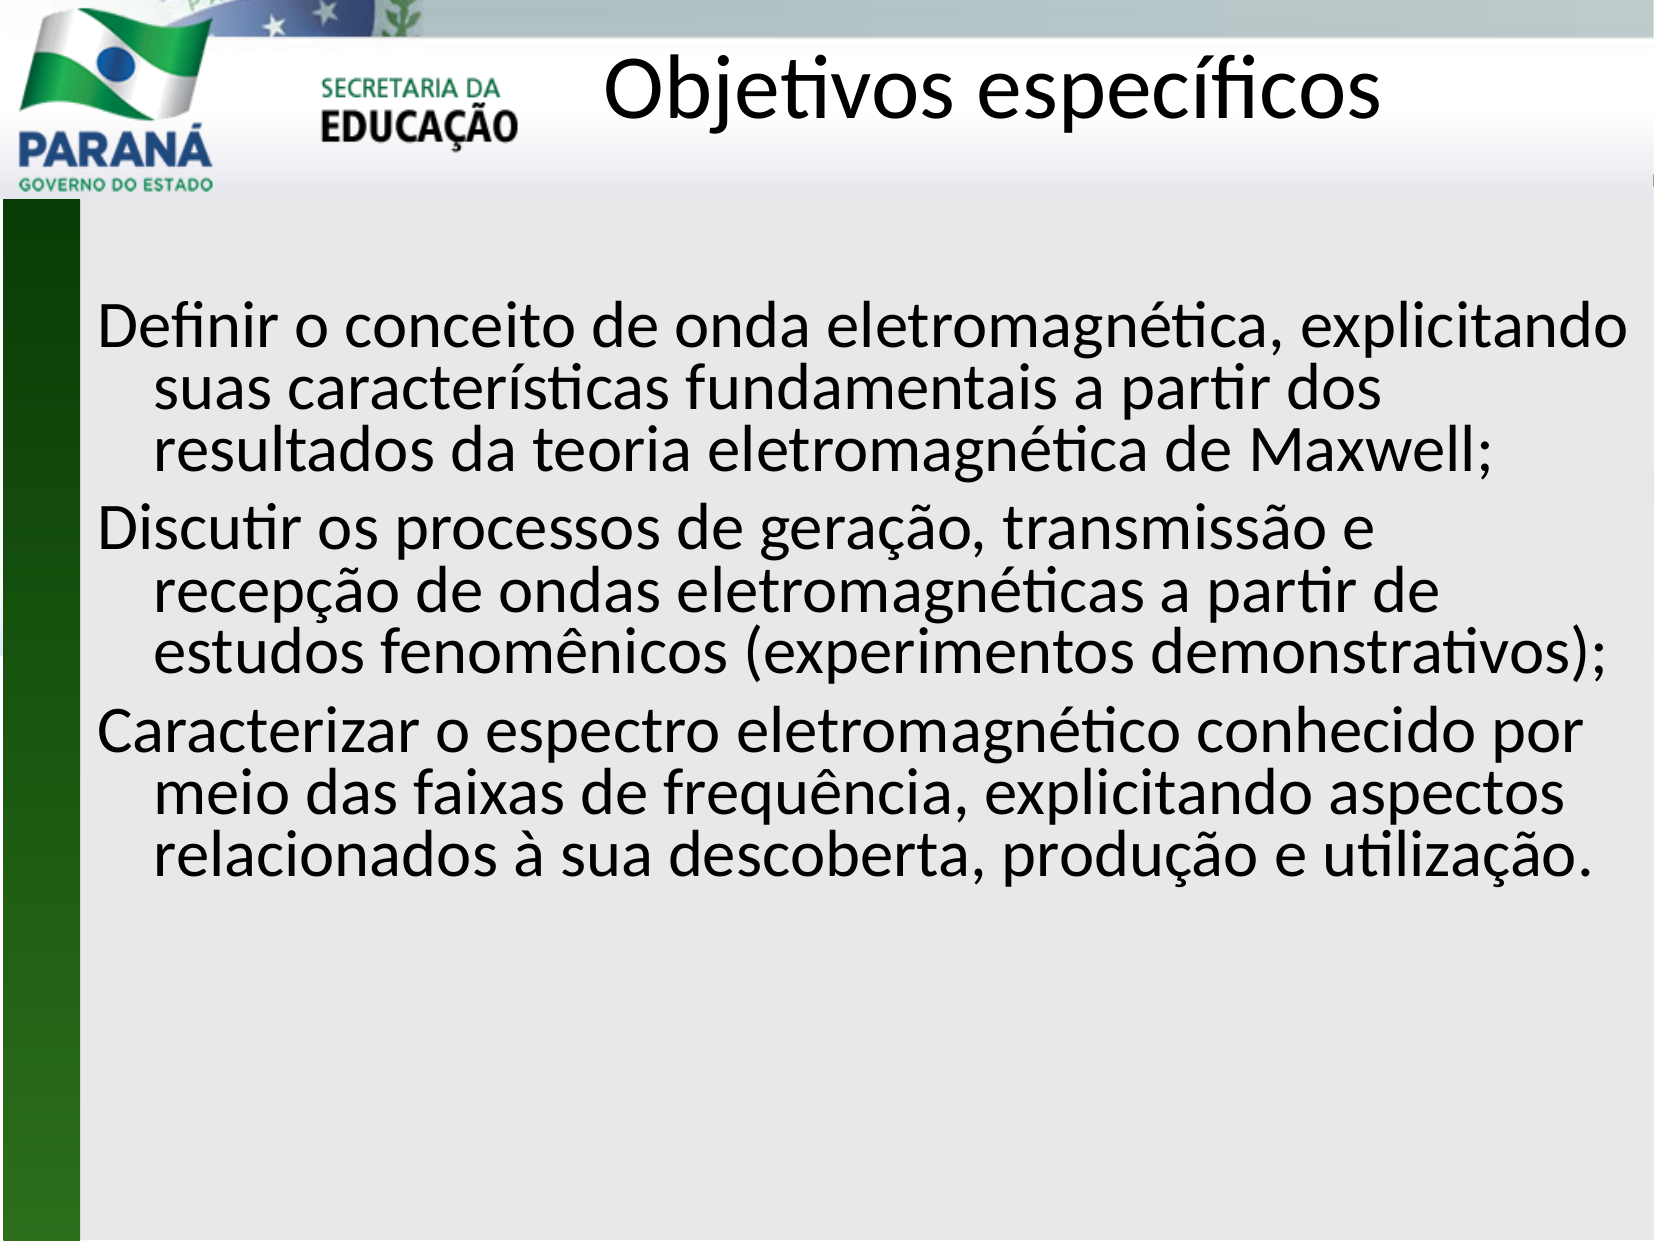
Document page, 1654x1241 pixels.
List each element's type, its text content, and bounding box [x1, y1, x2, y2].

list Definir o conceito de onda eletromagnética, explicitando suas características fundamentais a partir dos resultados da teoria eletromagnética de Maxwell; Discutir os processos de geração, transmissão e recepção de ondas eletromagnéticas a partir de estudos fenomênicos (experimentos demonstrativos); Caracterizar o espectro eletromagnético conhecido por meio das faixas de frequência, explicitando aspectos relacionados à sua descoberta, produção e utilização. [82, 290, 1654, 1106]
title Objetivos específicos [333, 42, 1654, 263]
picture [0, 0, 1654, 199]
